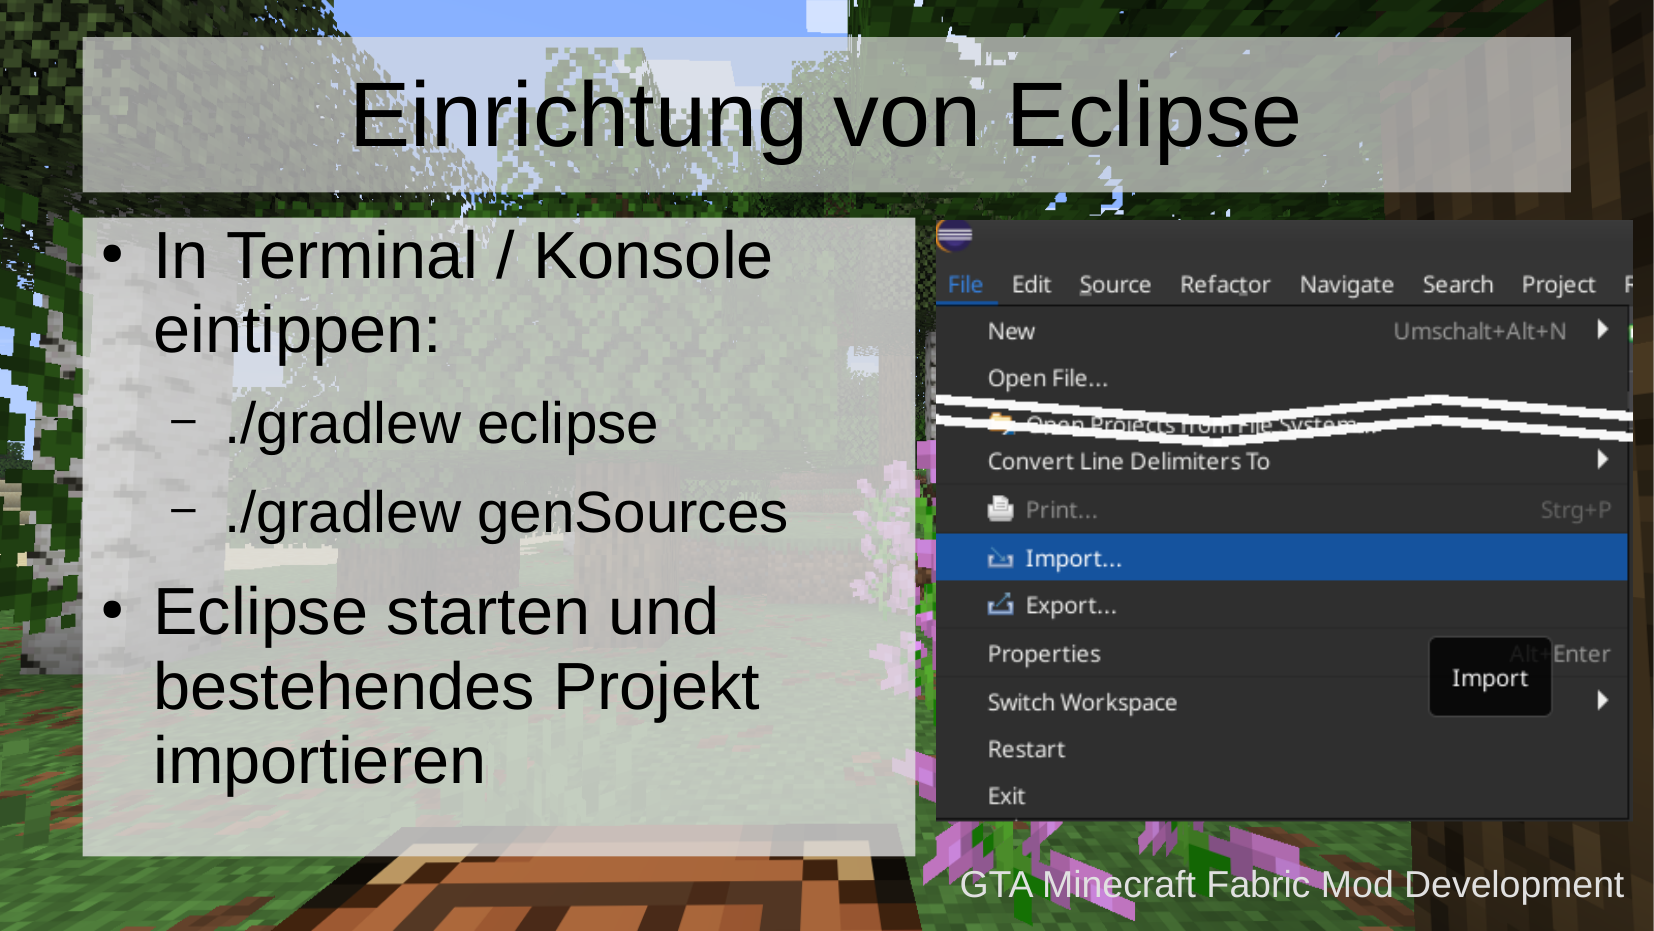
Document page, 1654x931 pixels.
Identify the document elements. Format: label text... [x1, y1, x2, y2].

list In Terminal / Konsole eintippen: ./gradlew eclipse ./gradlew genSources Eclipse starten und bestehendes Projekt importieren [82, 217, 916, 857]
title Einrichtung von Eclipse [82, 37, 1571, 193]
picture [0, 0, 1654, 931]
